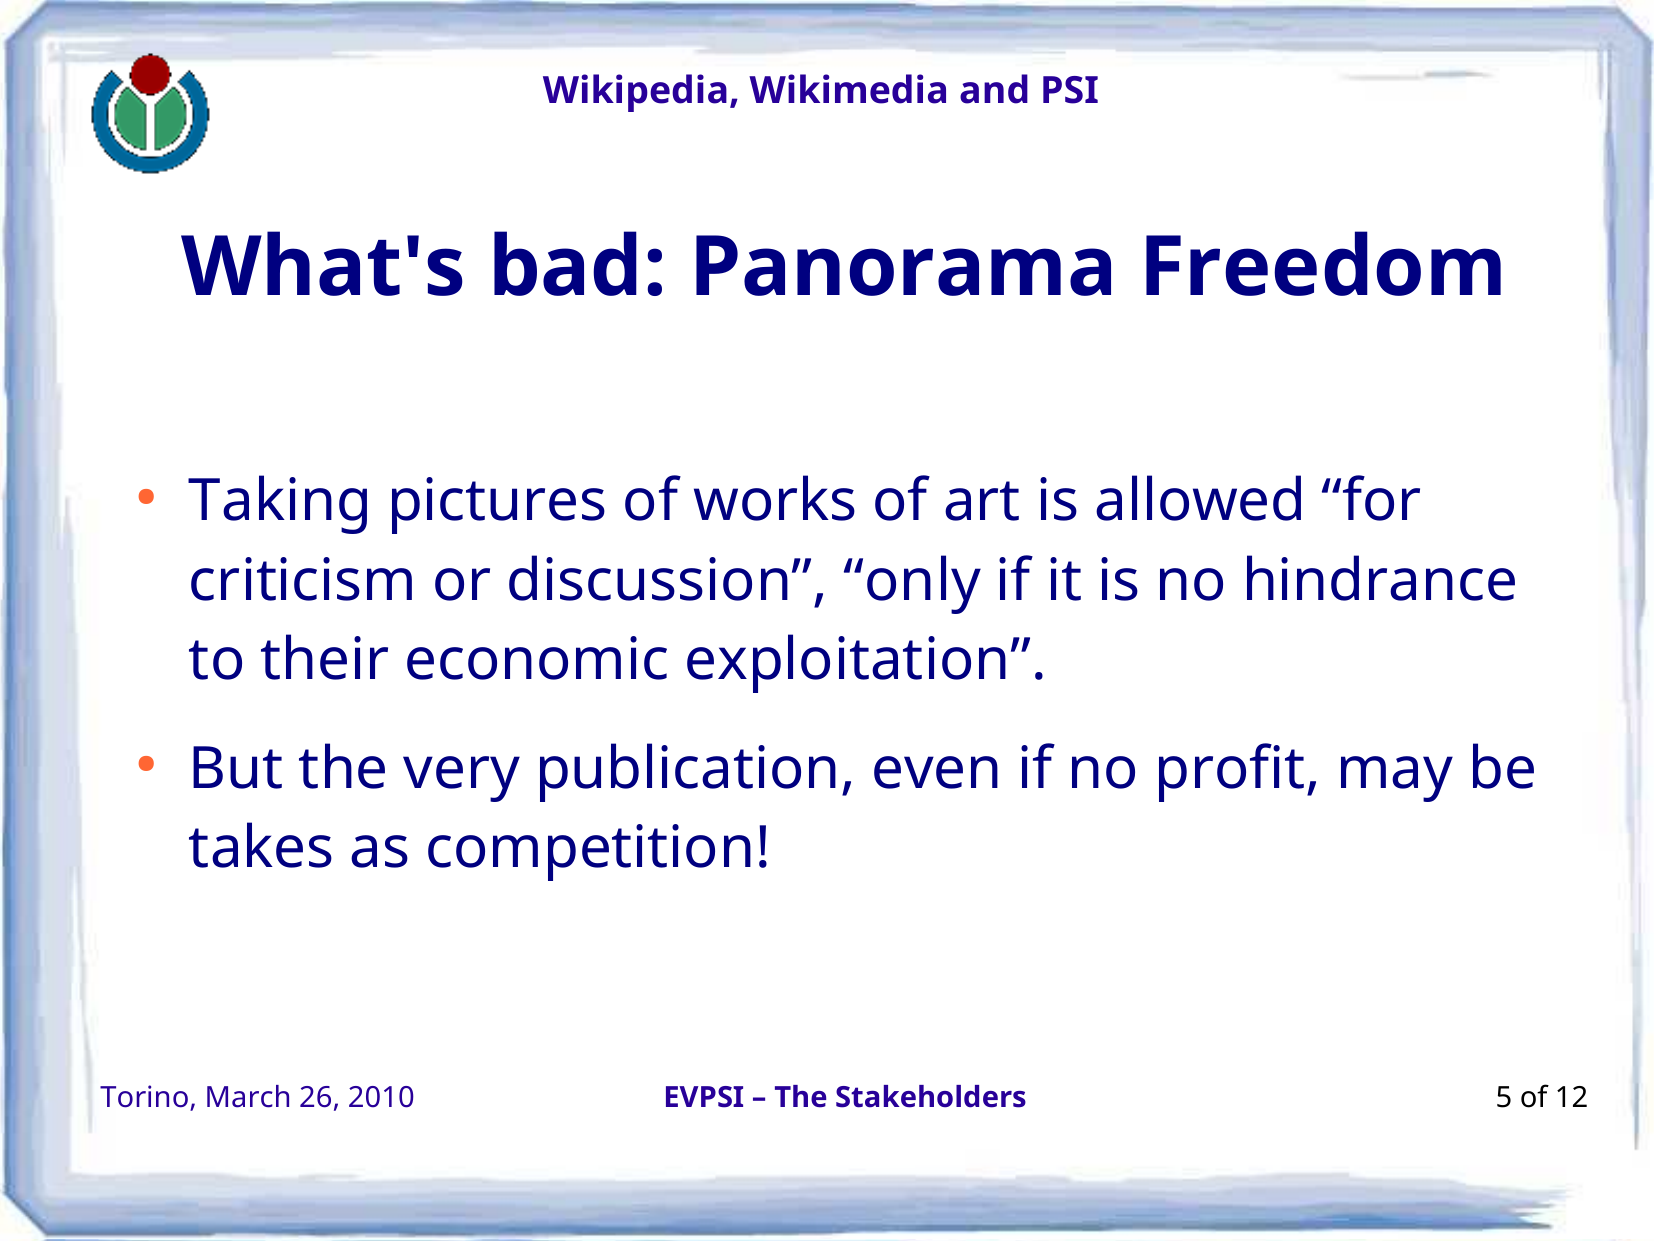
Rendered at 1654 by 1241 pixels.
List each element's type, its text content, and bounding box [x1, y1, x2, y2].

title Wikipedia, Wikimedia and PSI [76, 59, 1565, 119]
picture [0, 0, 1654, 1241]
list What's bad: Panorama Freedom Taking pictures of works of art is allowed “for criticism or discussion”, “only if it is no hindrance to their economic exploitation”. But the very publication, even if no profit, may be takes as competition! [118, 206, 1571, 886]
